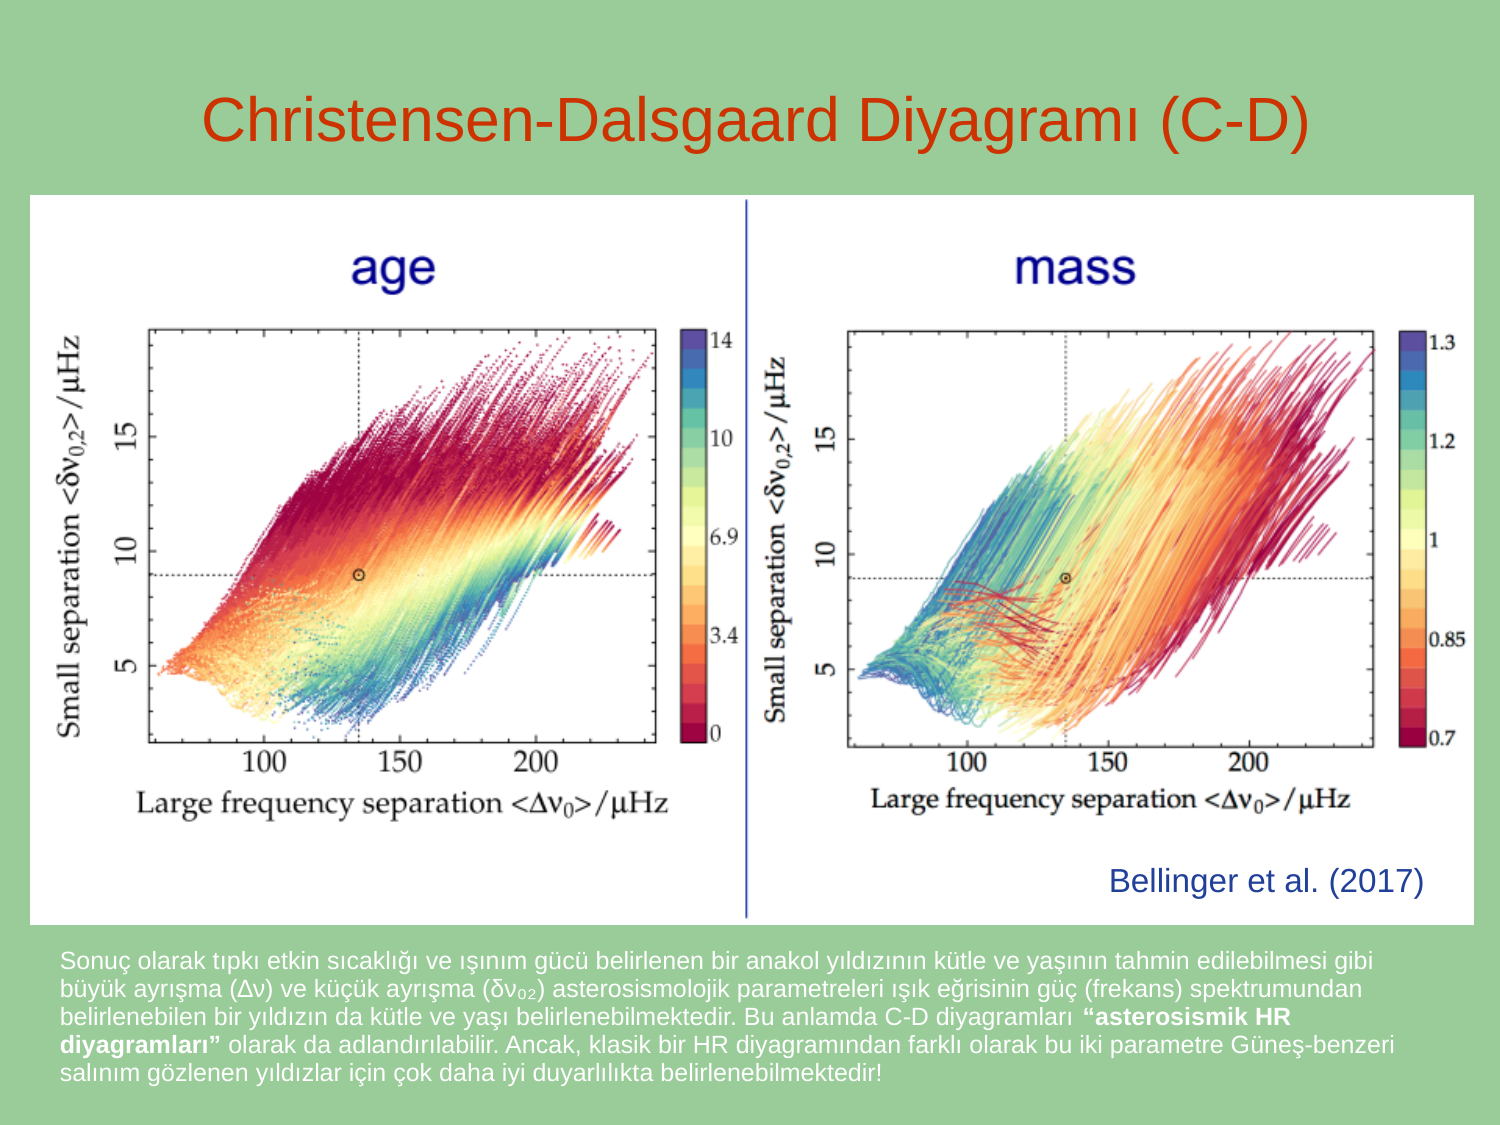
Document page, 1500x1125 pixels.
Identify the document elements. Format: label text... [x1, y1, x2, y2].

text_box Bellinger et al. (2017) [960, 855, 1441, 908]
picture [30, 195, 1474, 925]
title Christensen-Dalsgaard Diyagramı (C-D) [120, 29, 1395, 195]
text_box Sonuç olarak tıpkı etkin sıcaklığı ve ışınım gücü belirlenen bir anakol yıldızının kütle ve yaşının tahmin edilebilmesi gibi büyük ayrışma (∆ν) ve küçük ayrışma (δν₀₂) asterosismolojik parametreleri ışık eğrisinin güç (frekans) spektrumundan belirlenebilen bir yıldızın da kütle ve yaşı belirlenebilmektedir. Bu anlamda C-D diyagramları “asterosismik HR diyagramları” olarak da adlandırılabilir. Ancak, klasik bir HR diyagramından farklı olarak bu iki parametre Güneş-benzeri salınım gözlenen yıldızlar için çok daha iyi duyarlılıkta belirlenebilmektedir! [45, 939, 1456, 1094]
